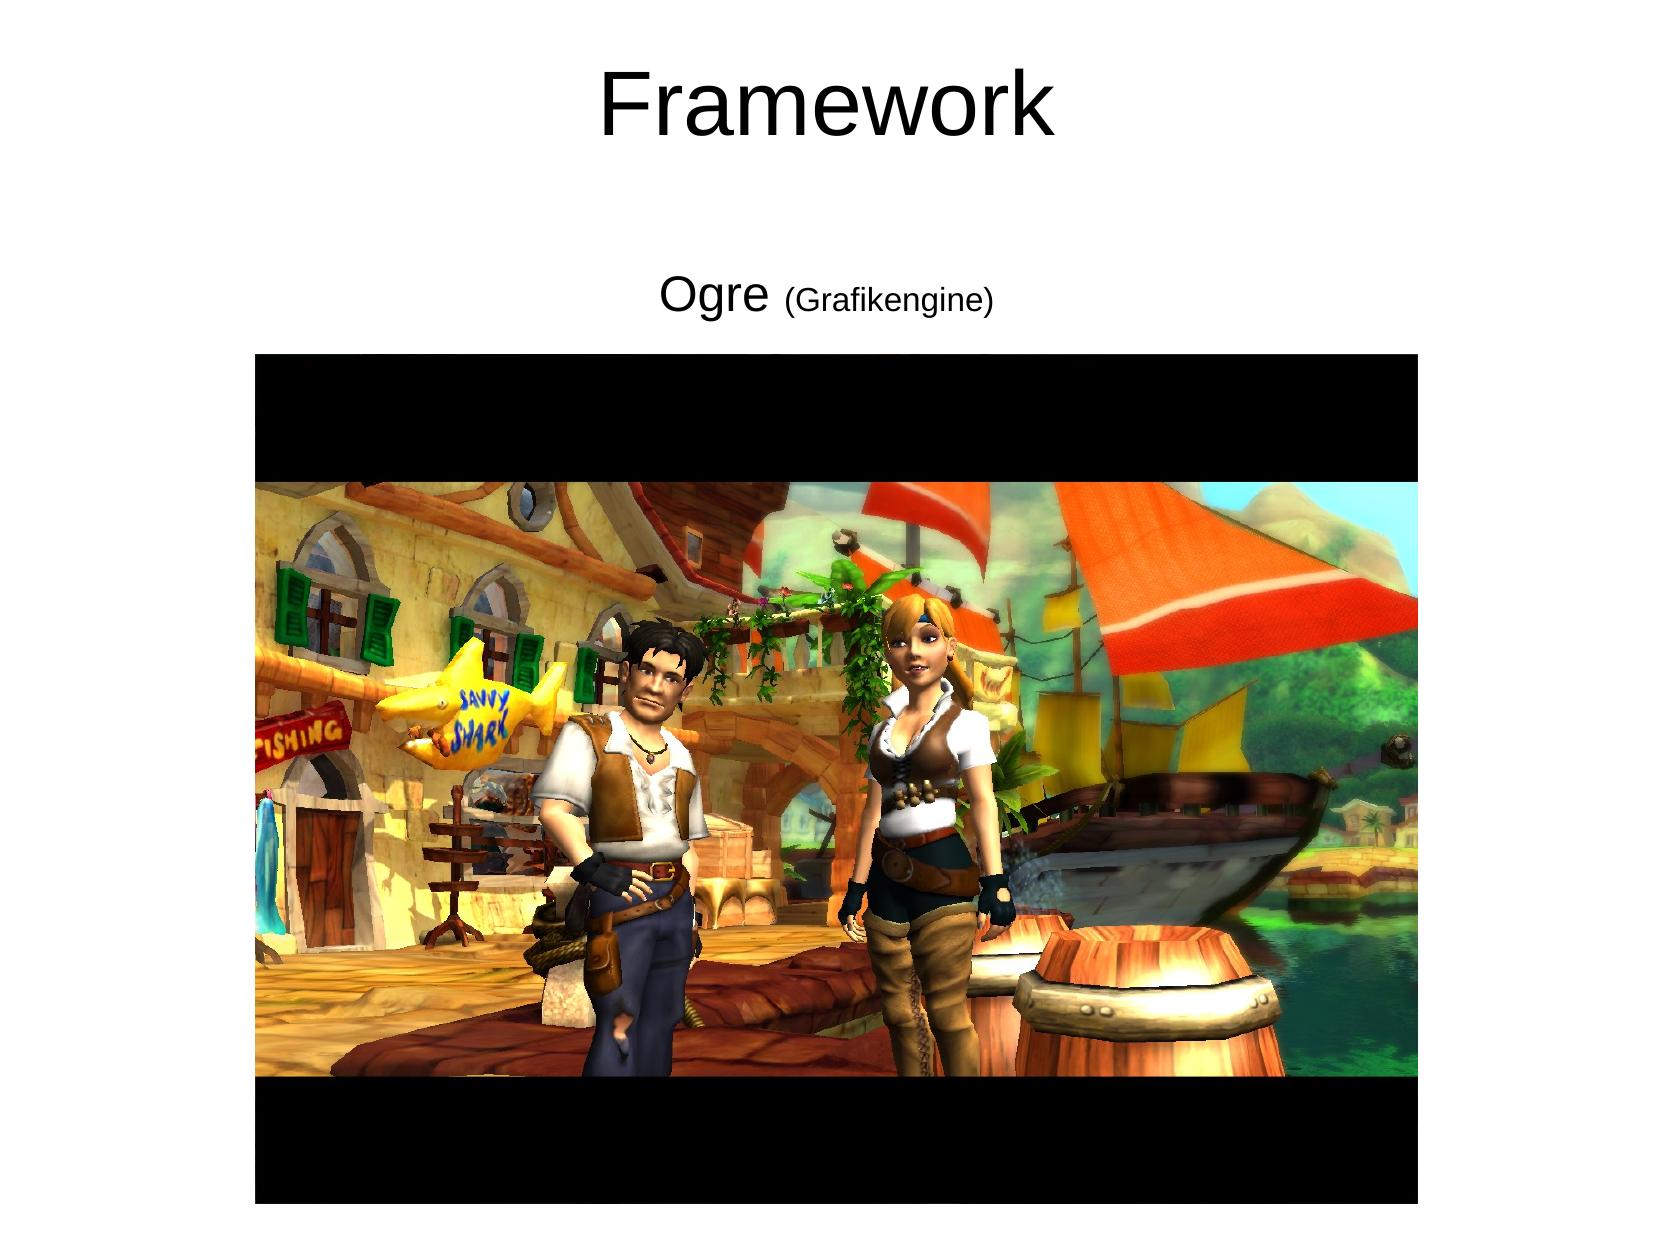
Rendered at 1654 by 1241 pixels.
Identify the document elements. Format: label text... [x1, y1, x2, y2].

text_box Ogre (Grafikengine) [82, 265, 1571, 325]
picture [255, 354, 1418, 1204]
title Framework [82, 0, 1571, 208]
